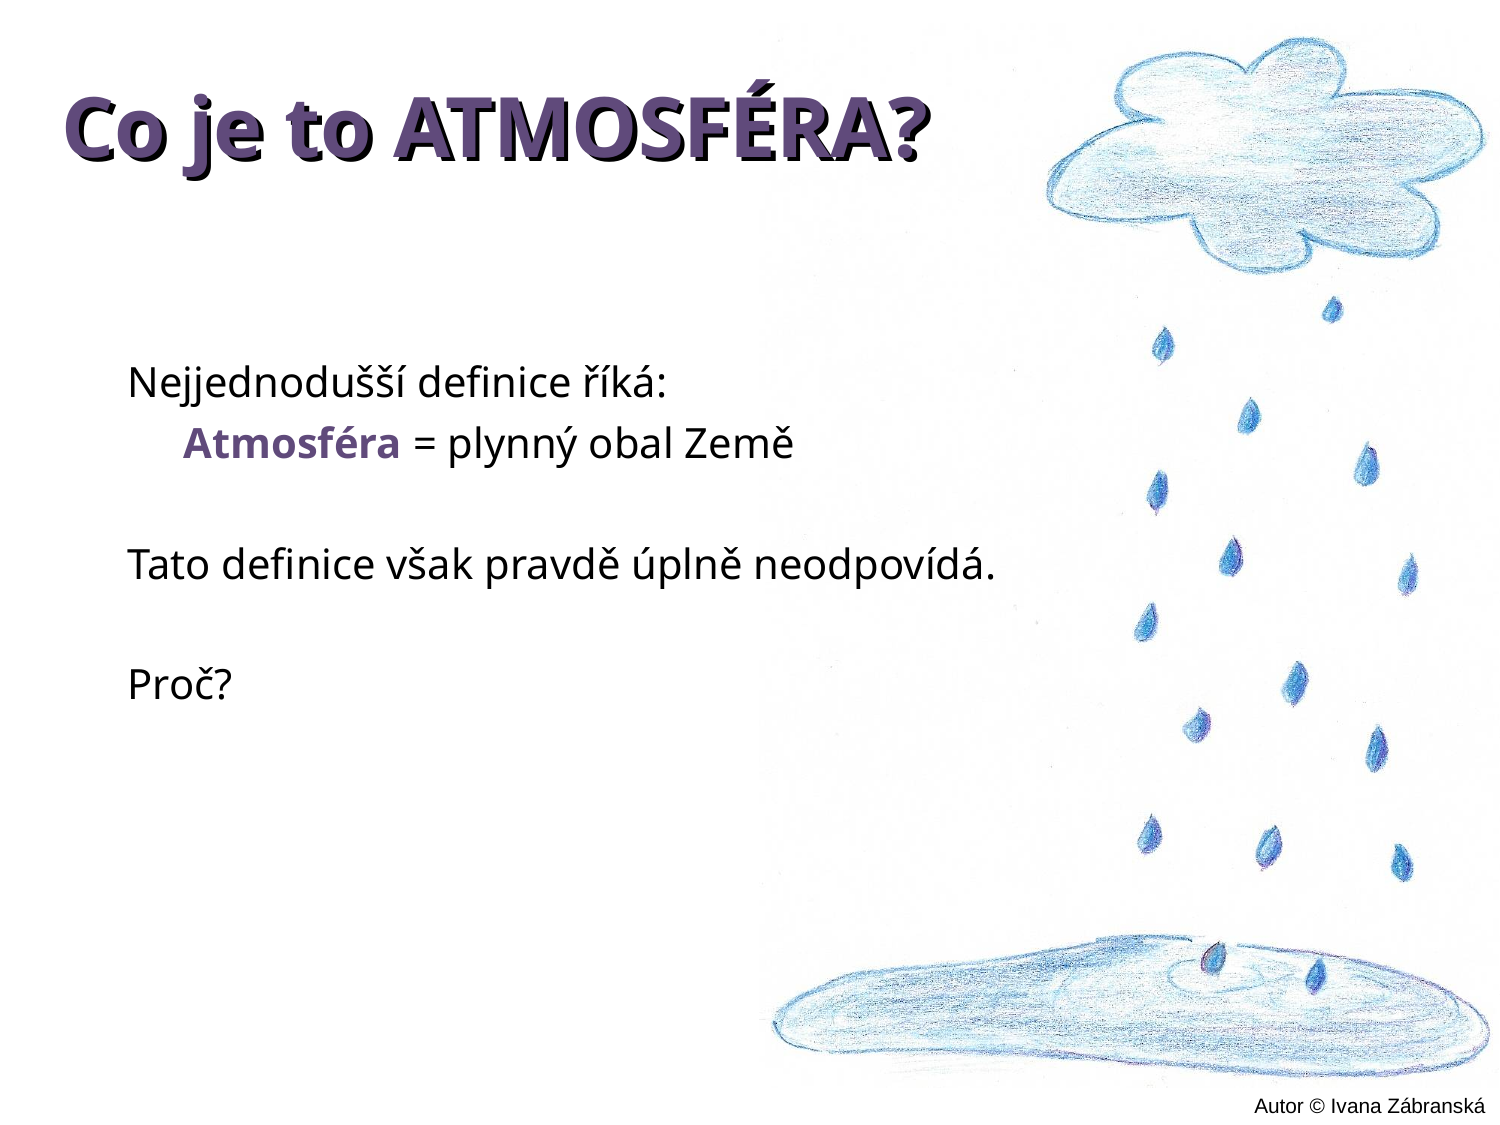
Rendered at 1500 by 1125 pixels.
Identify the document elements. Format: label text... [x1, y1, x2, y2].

title Co je to ATMOSFÉRA? [46, 46, 1454, 202]
text_box Autor © Ivana Zábranská [1239, 1084, 1500, 1125]
picture [759, 23, 1500, 1088]
list Nejjednodušší definice říká: Atmosféra = plynný obal Země Tato definice však pravdě úplně neodpovídá. Proč? [112, 348, 1375, 901]
